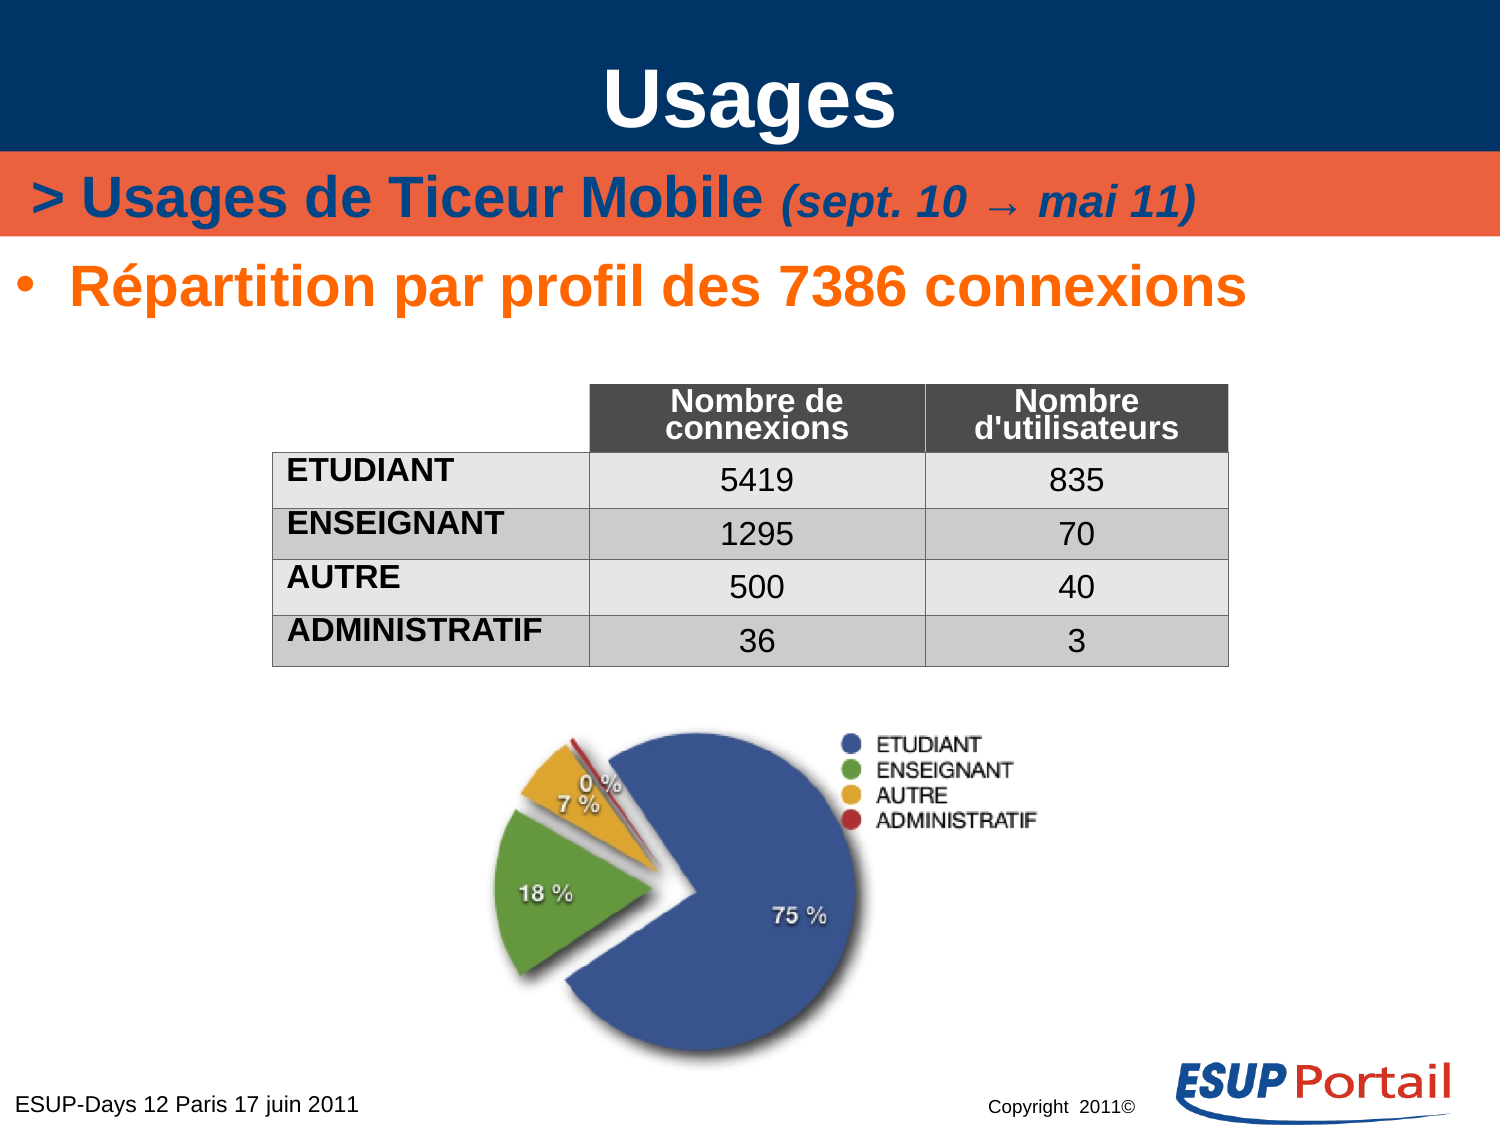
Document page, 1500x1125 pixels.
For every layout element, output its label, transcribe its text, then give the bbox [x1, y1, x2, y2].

table_header Nombre d'utilisateurs [926, 384, 1228, 452]
picture [1175, 1062, 1451, 1125]
text_box Usages [0, 0, 1500, 151]
table_cell 5419 [590, 453, 925, 508]
table_cell 835 [926, 453, 1228, 508]
table_cell 40 [926, 560, 1228, 615]
table_header Nombre de connexions [590, 384, 925, 452]
table_cell 1295 [590, 509, 925, 559]
text_box Répartition par profil des 7386 connexions [0, 237, 1500, 1062]
text_box > Usages de Ticeur Mobile (sept. 10 → mai 11) [0, 151, 1500, 237]
table_header [272, 384, 589, 452]
table_cell 70 [926, 509, 1228, 559]
picture [427, 679, 1061, 1093]
table_cell AUTRE [273, 560, 589, 615]
table_cell ADMINISTRATIF [273, 616, 589, 666]
table_cell ETUDIANT [273, 453, 589, 508]
table_cell ENSEIGNANT [273, 509, 589, 559]
table_cell 500 [590, 560, 925, 615]
text_box ESUP-Days 12 Paris 17 juin 2011 [0, 1070, 632, 1125]
table_cell 3 [926, 616, 1228, 666]
table_cell 36 [590, 616, 925, 666]
